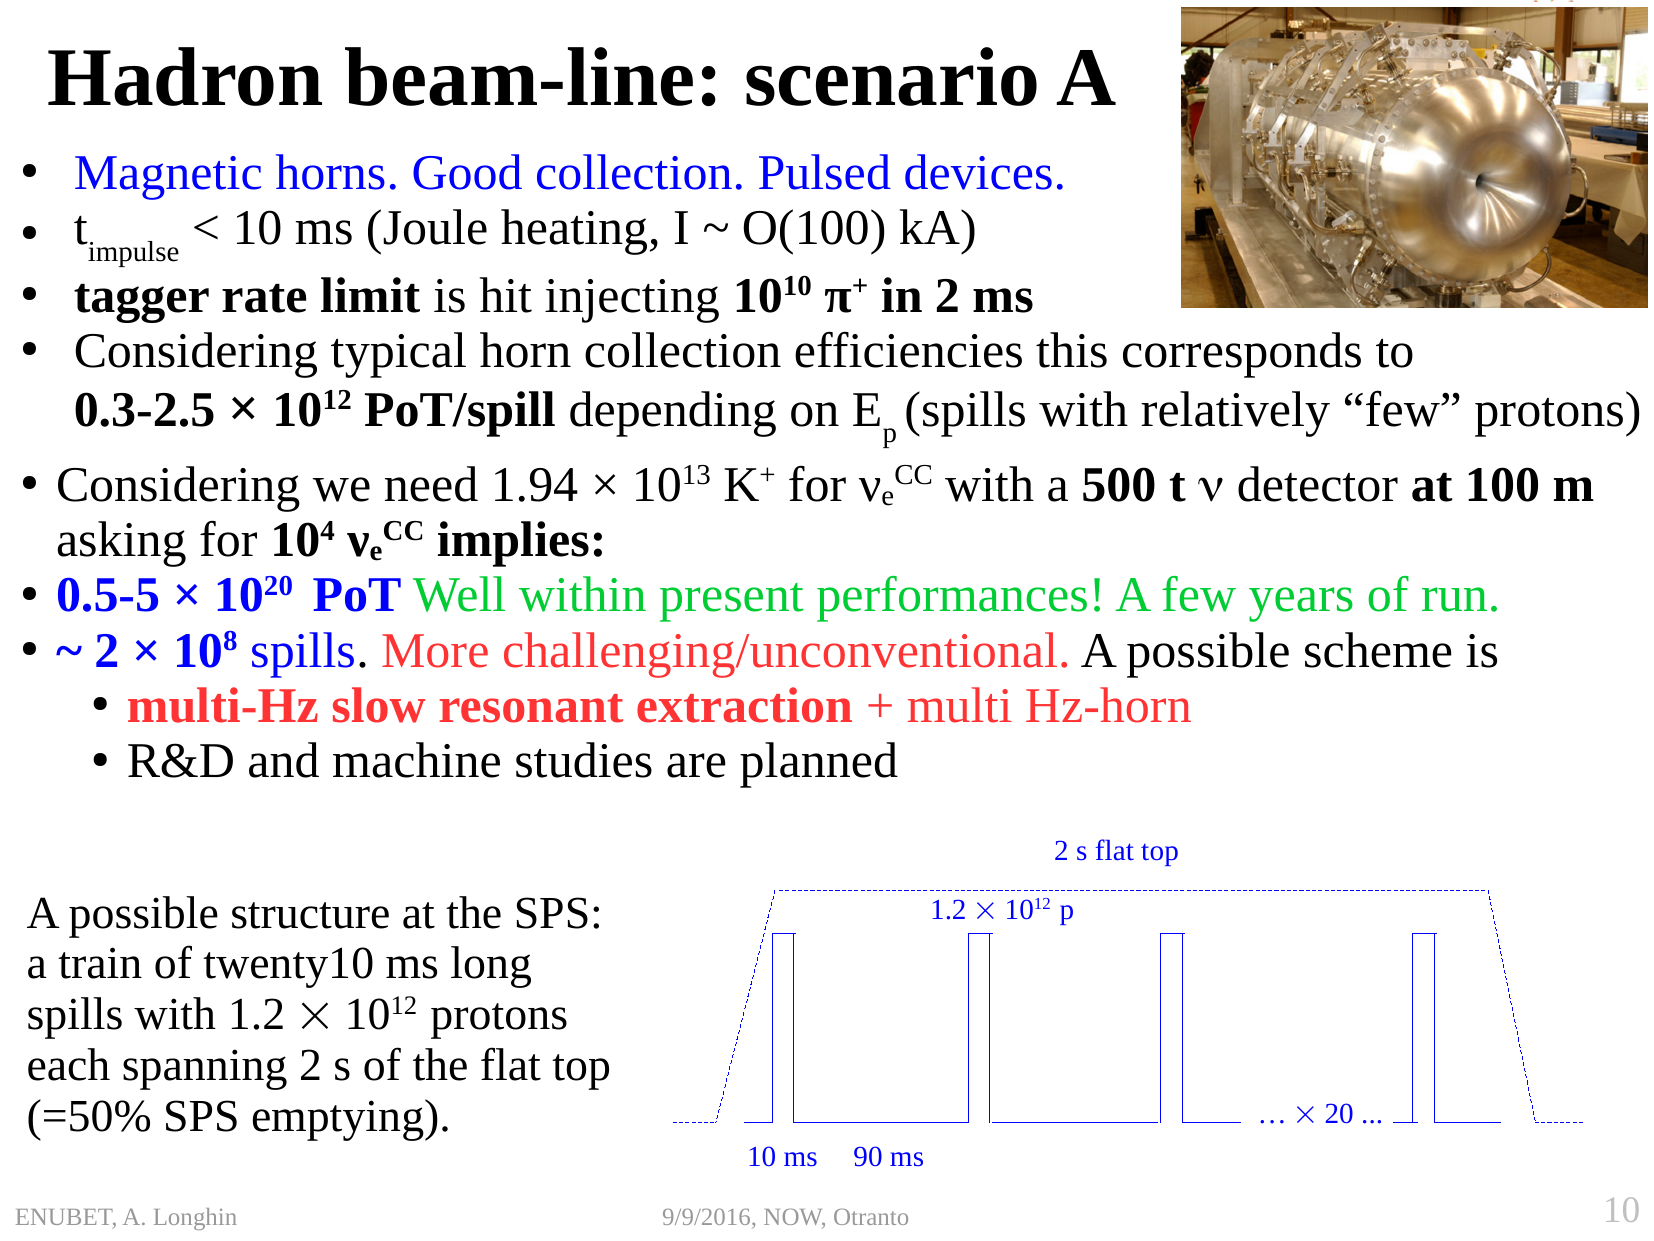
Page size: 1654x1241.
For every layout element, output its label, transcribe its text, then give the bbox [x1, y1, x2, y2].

text_box Hadron beam-line: scenario A [29, 23, 1152, 137]
text_box 2 s flat top [1039, 826, 1261, 875]
text_box 10 ms [732, 1133, 838, 1182]
text_box Considering we need 1.94 × 1013 K+ for νeCC with a 500 t n detector at 100 m asking for 104 νeCC implies: 0.5-5 × 1020 PoT Well within present performances! A few years of run. ~ 2 × 108 spills. More challenging/unconventional. A possible scheme is multi-Hz slow resonant extraction + multi Hz-horn R&D and machine studies are planned [5, 461, 1625, 842]
picture [1181, 0, 1653, 308]
text_box … ´ 20 ... [1233, 1082, 1458, 1141]
text_box 90 ms [838, 1133, 954, 1182]
text_box A possible structure at the SPS: a train of twenty10 ms long spills with 1.2 ´ 1012 protons each spanning 2 s of the flat top (=50% SPS emptying). [11, 879, 650, 1210]
text_box 1.2 ´ 1012 p [915, 885, 1099, 940]
text_box Magnetic horns. Good collection. Pulsed devices. timpulse < 10 ms (Joule heating, I ~ O(100) kA) tagger rate limit is hit injecting 1010 π+ in 2 ms Considering typical horn collection efficiencies this corresponds to 0.3-2.5 × 1012 PoT/spill depending on Ep (spills with relatively “few” protons) [0, 137, 1653, 461]
